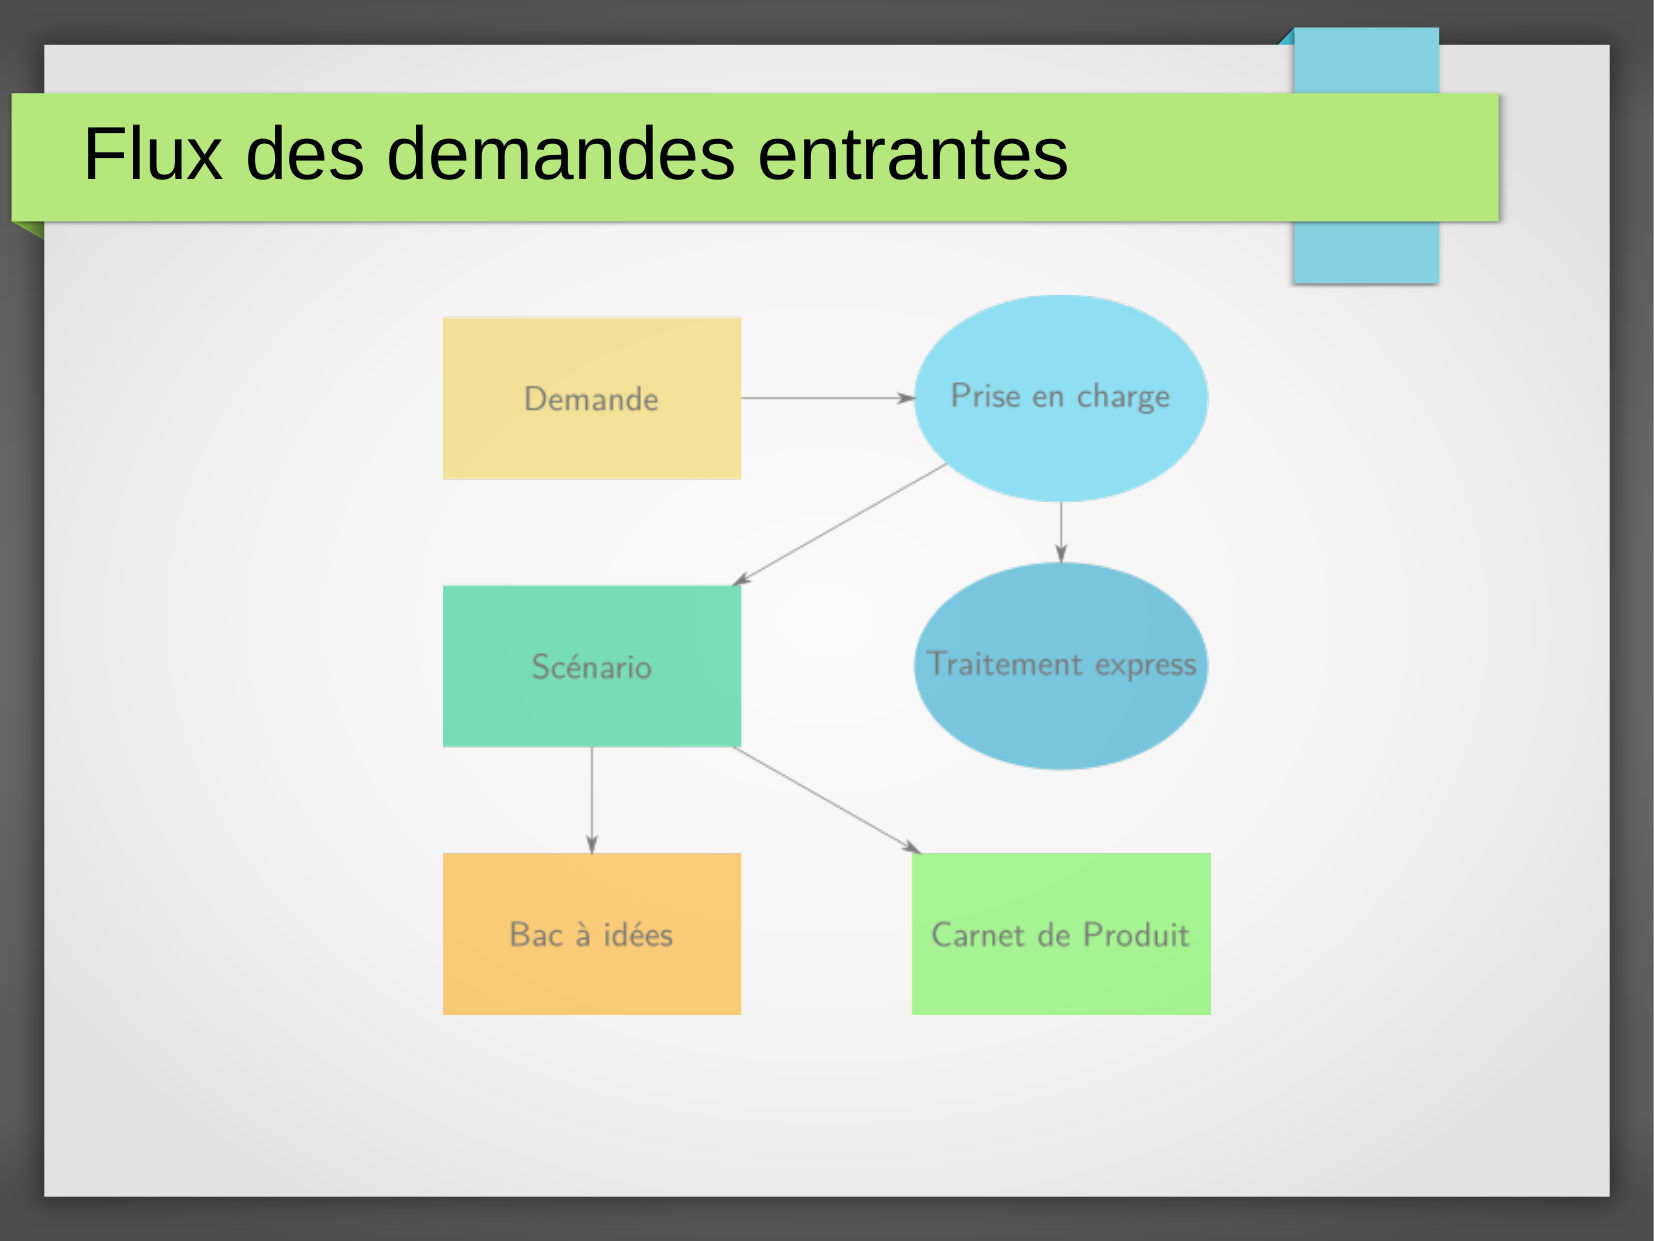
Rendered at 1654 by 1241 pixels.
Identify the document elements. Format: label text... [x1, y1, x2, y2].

title Flux des demandes entrantes [82, 94, 1264, 213]
picture [0, 0, 1654, 1241]
